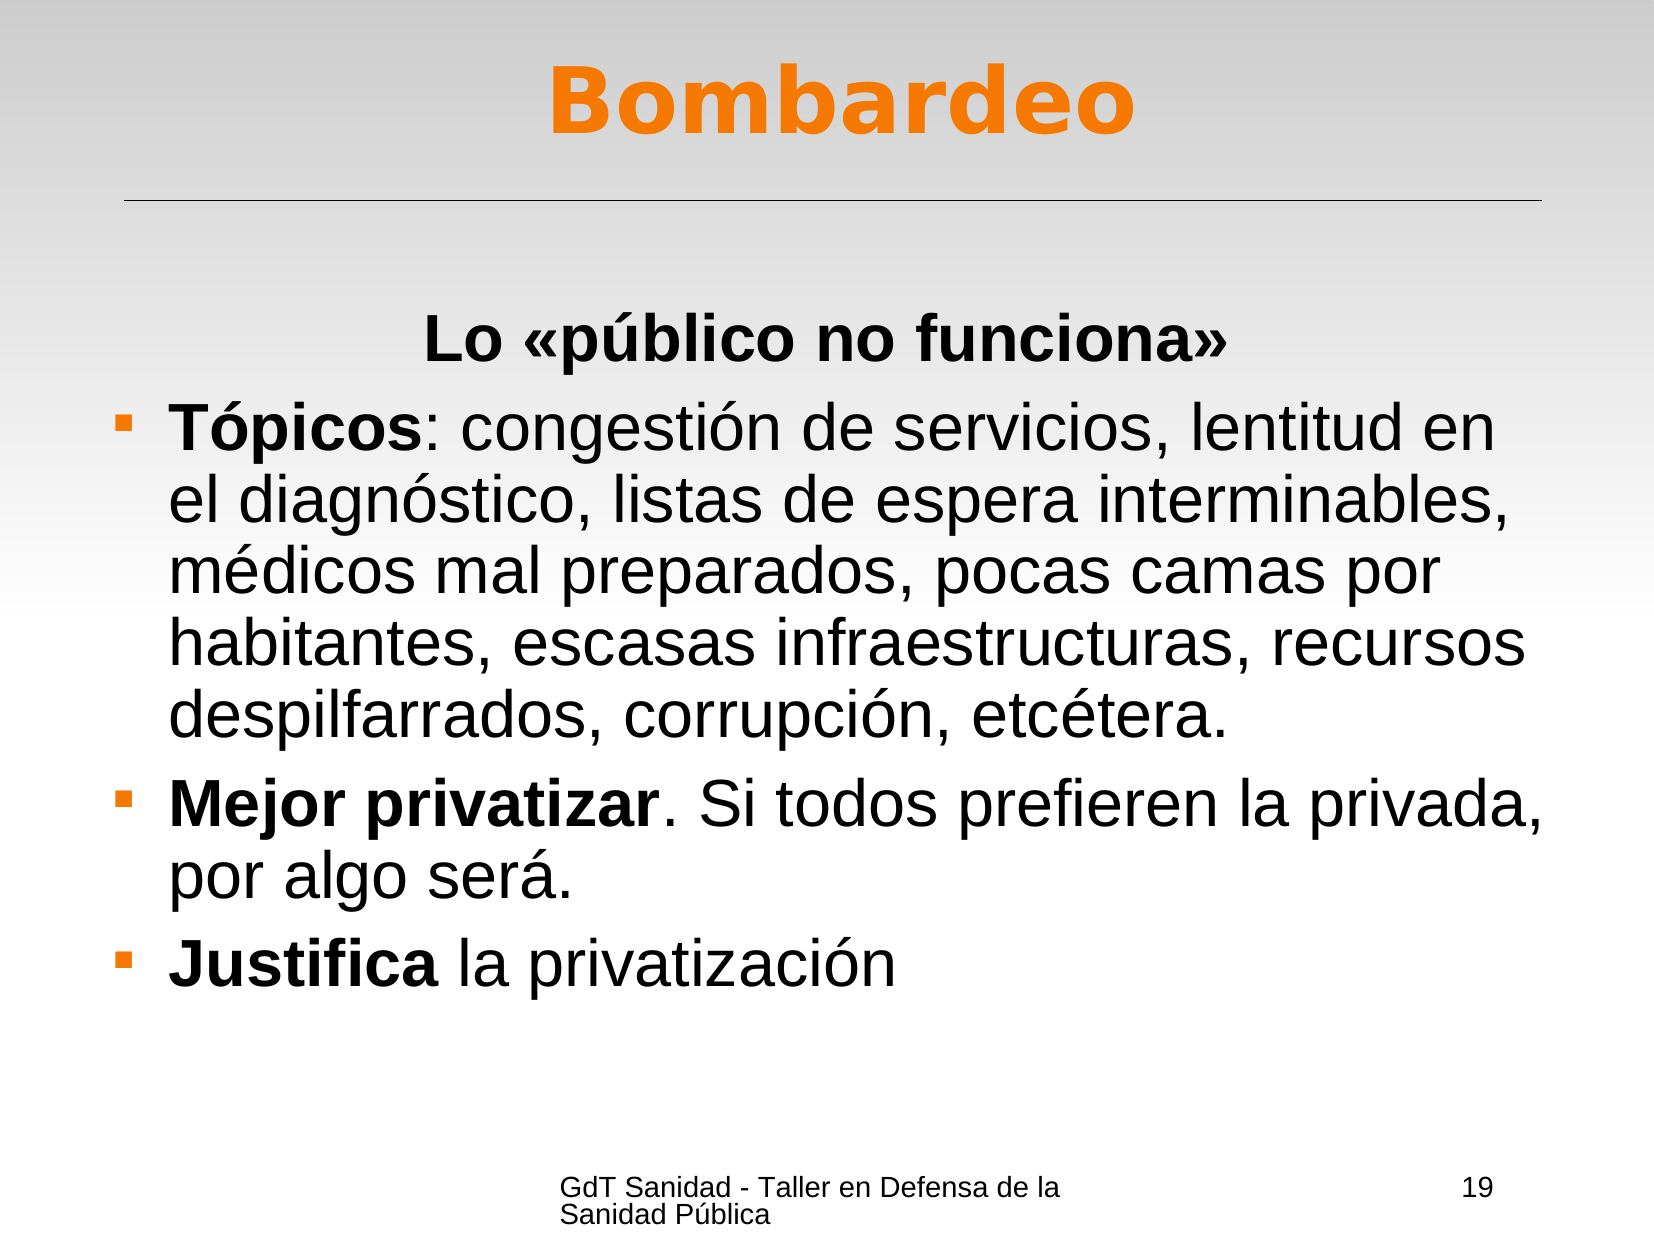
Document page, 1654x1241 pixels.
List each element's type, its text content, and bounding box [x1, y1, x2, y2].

list Lo «público no funciona» Tópicos: congestión de servicios, lentitud en el diagnóstico, listas de espera interminables, médicos mal preparados, pocas camas por habitantes, escasas infraestructuras, recursos despilfarrados, corrupción, etcétera. Mejor privatizar. Si todos prefieren la privada, por algo será. Justifica la privatización [82, 296, 1571, 1115]
title Bombardeo [59, 25, 1625, 178]
